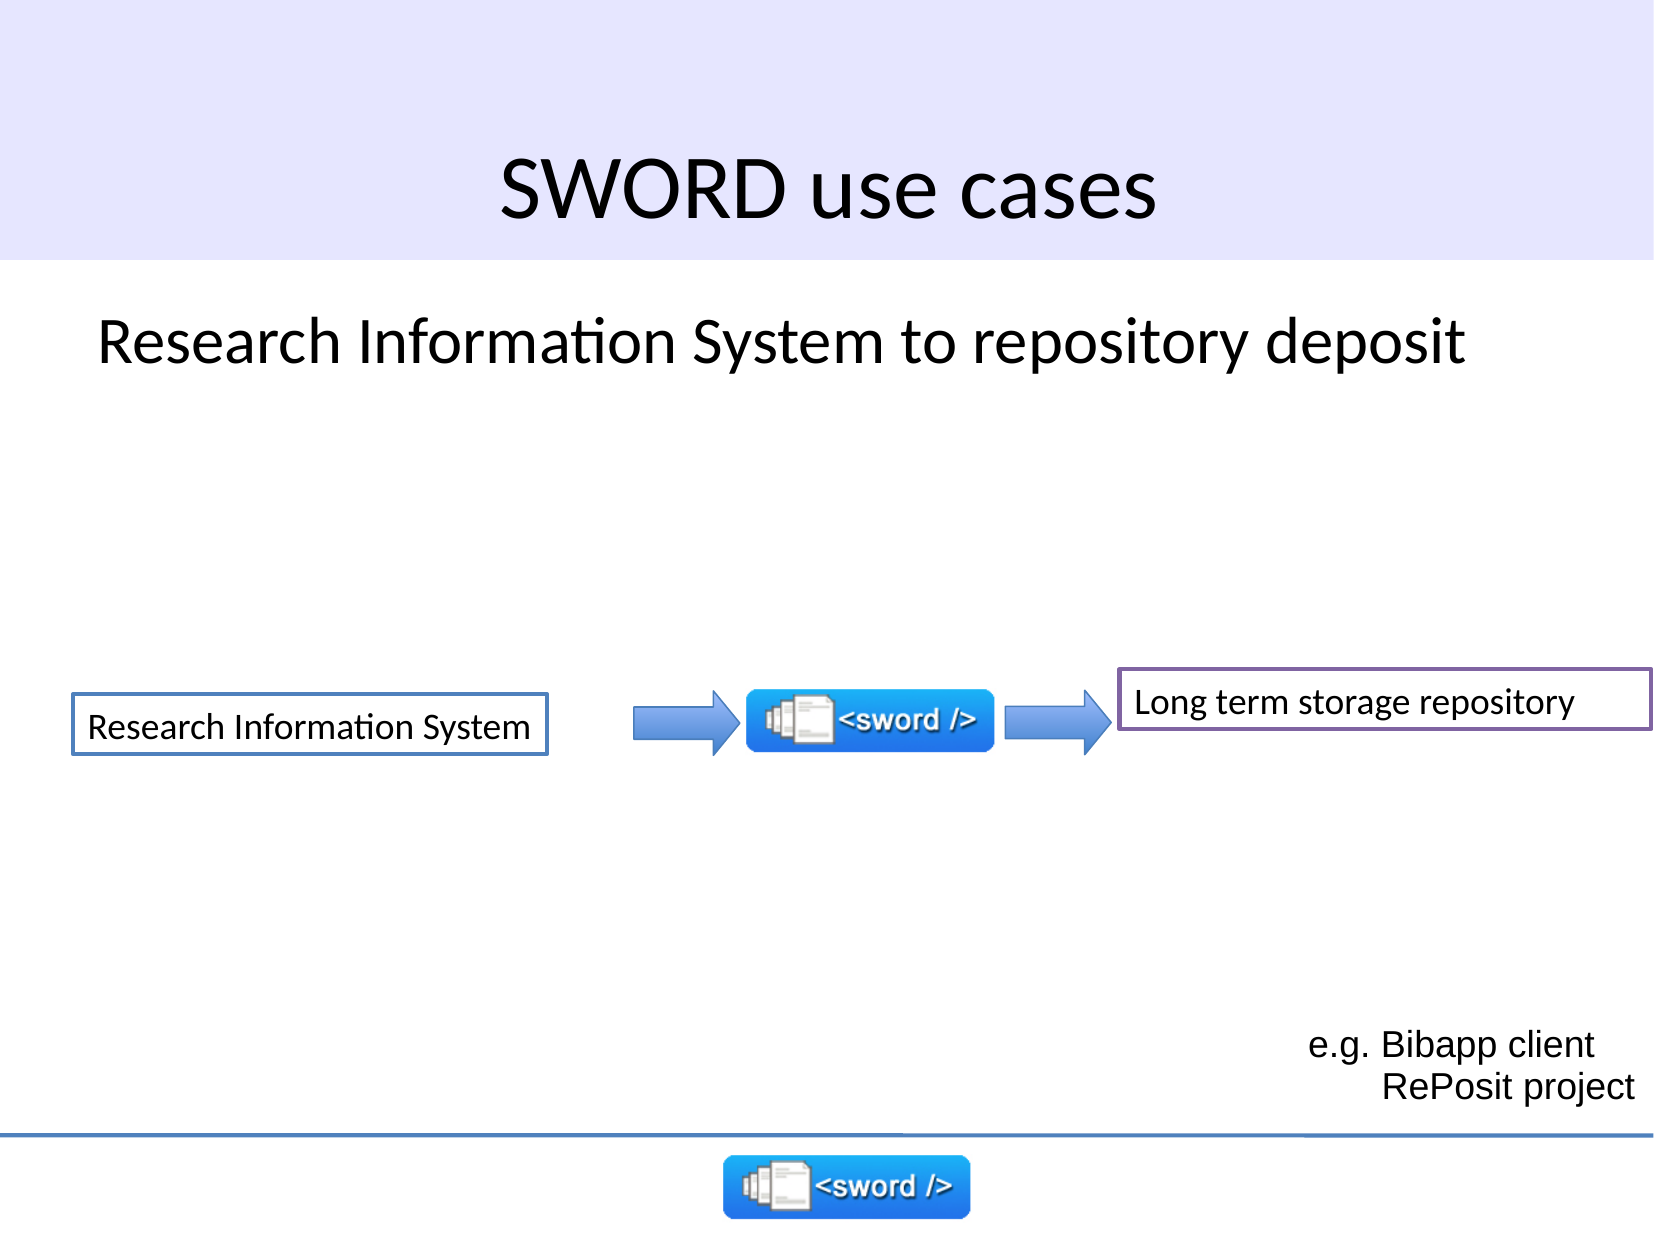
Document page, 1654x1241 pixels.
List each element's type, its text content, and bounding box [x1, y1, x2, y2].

text_box [1005, 690, 1112, 755]
list Research Information System to repository deposit [82, 289, 1571, 1108]
picture [745, 688, 997, 757]
picture [722, 1154, 973, 1223]
text_box [633, 690, 740, 756]
text_box Research Information System [72, 694, 547, 755]
text_box Long term storage repository [1119, 669, 1652, 730]
text_box SWORD use cases [397, 142, 1263, 250]
text_box e.g. Bibapp client RePosit project [1293, 1015, 1651, 1115]
